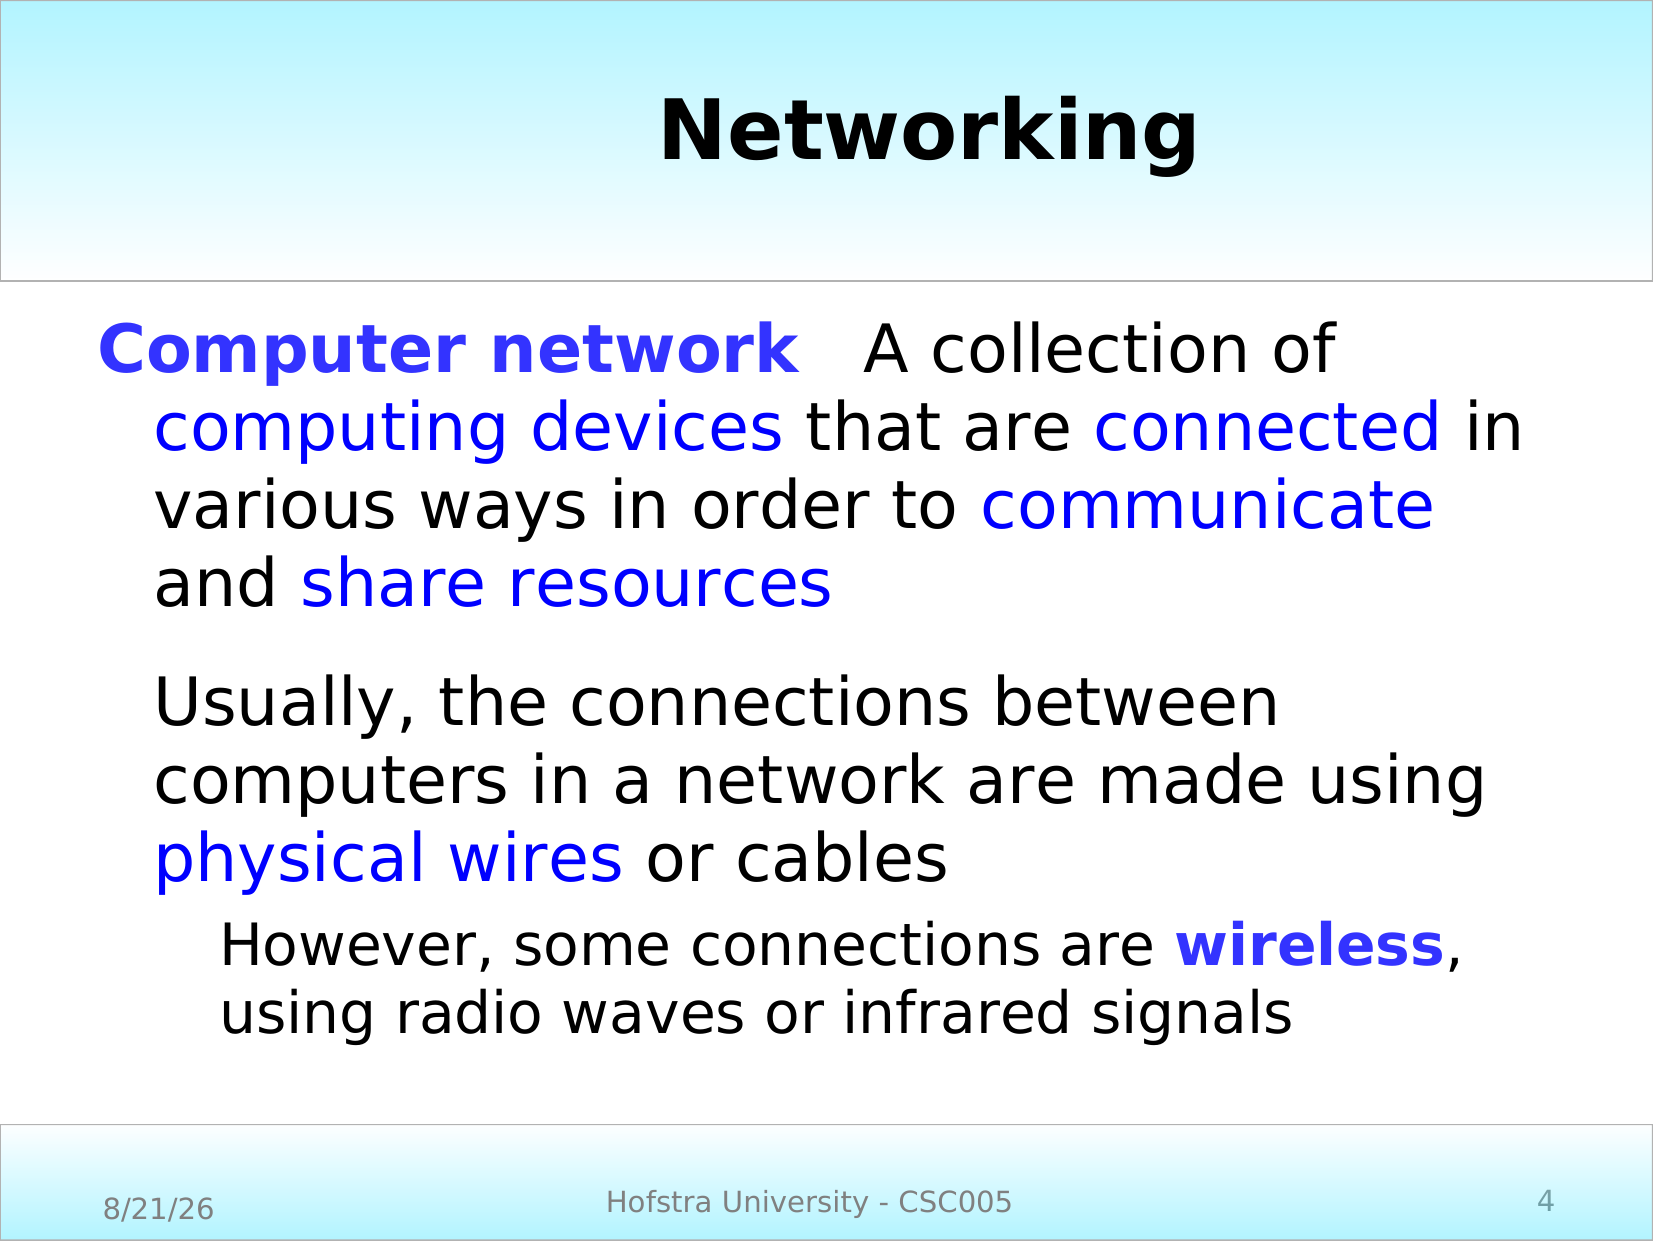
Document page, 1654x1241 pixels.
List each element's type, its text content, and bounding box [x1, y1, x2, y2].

title Networking [247, 27, 1612, 235]
list Computer network A collection of computing devices that are connected in various ways in order to communicate and share resources Usually, the connections between computers in a network are made using physical wires or cables However, some connections are wireless, using radio waves or infrared signals [82, 303, 1571, 1231]
